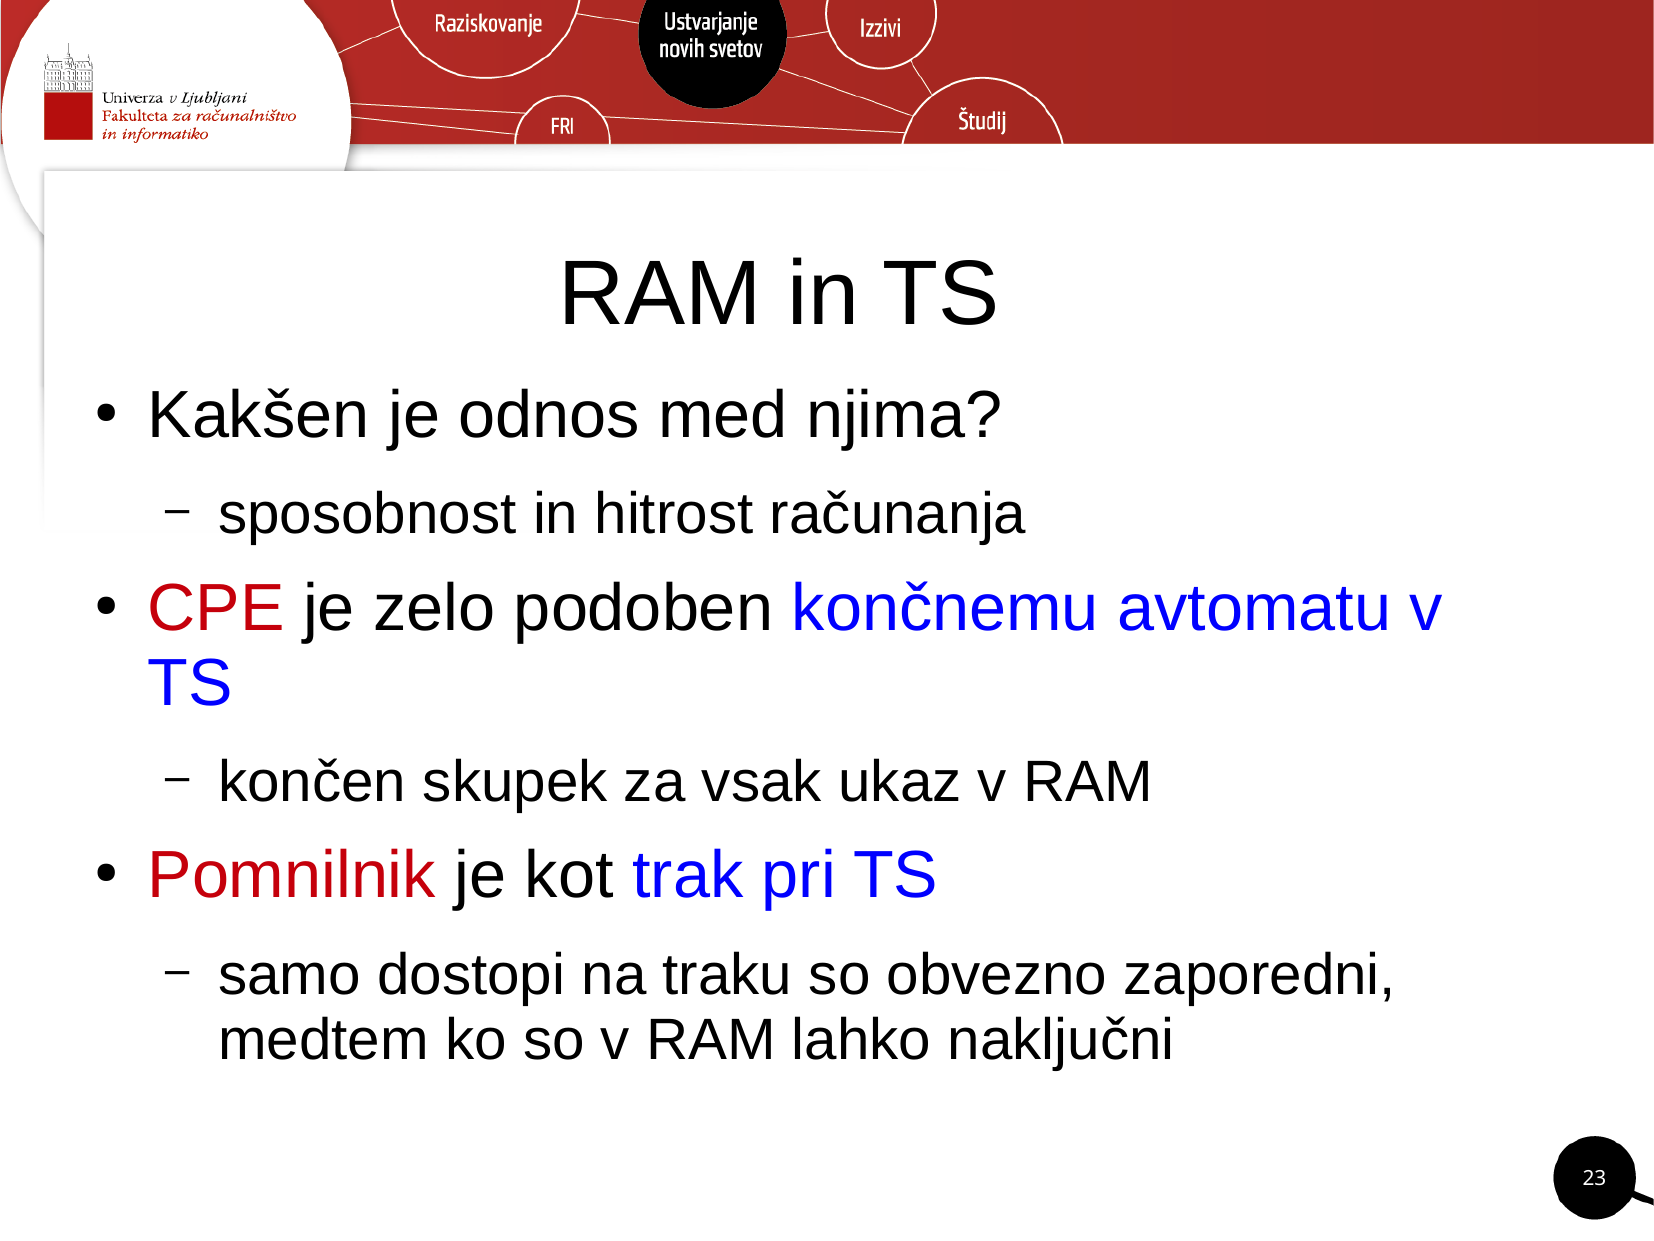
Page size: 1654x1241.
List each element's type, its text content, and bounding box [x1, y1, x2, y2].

picture [0, 0, 1654, 1241]
list Kakšen je odnos med njima? sposobnost in hitrost računanja CPE je zelo podoben končnemu avtomatu v TS končen skupek za vsak ukaz v RAM Pomnilnik je kot trak pri TS samo dostopi na traku so obvezno zaporedni, medtem ko so v RAM lahko naključni [76, 376, 1532, 973]
text_box <številka> [1553, 1145, 1636, 1212]
title RAM in TS [35, 188, 1524, 397]
